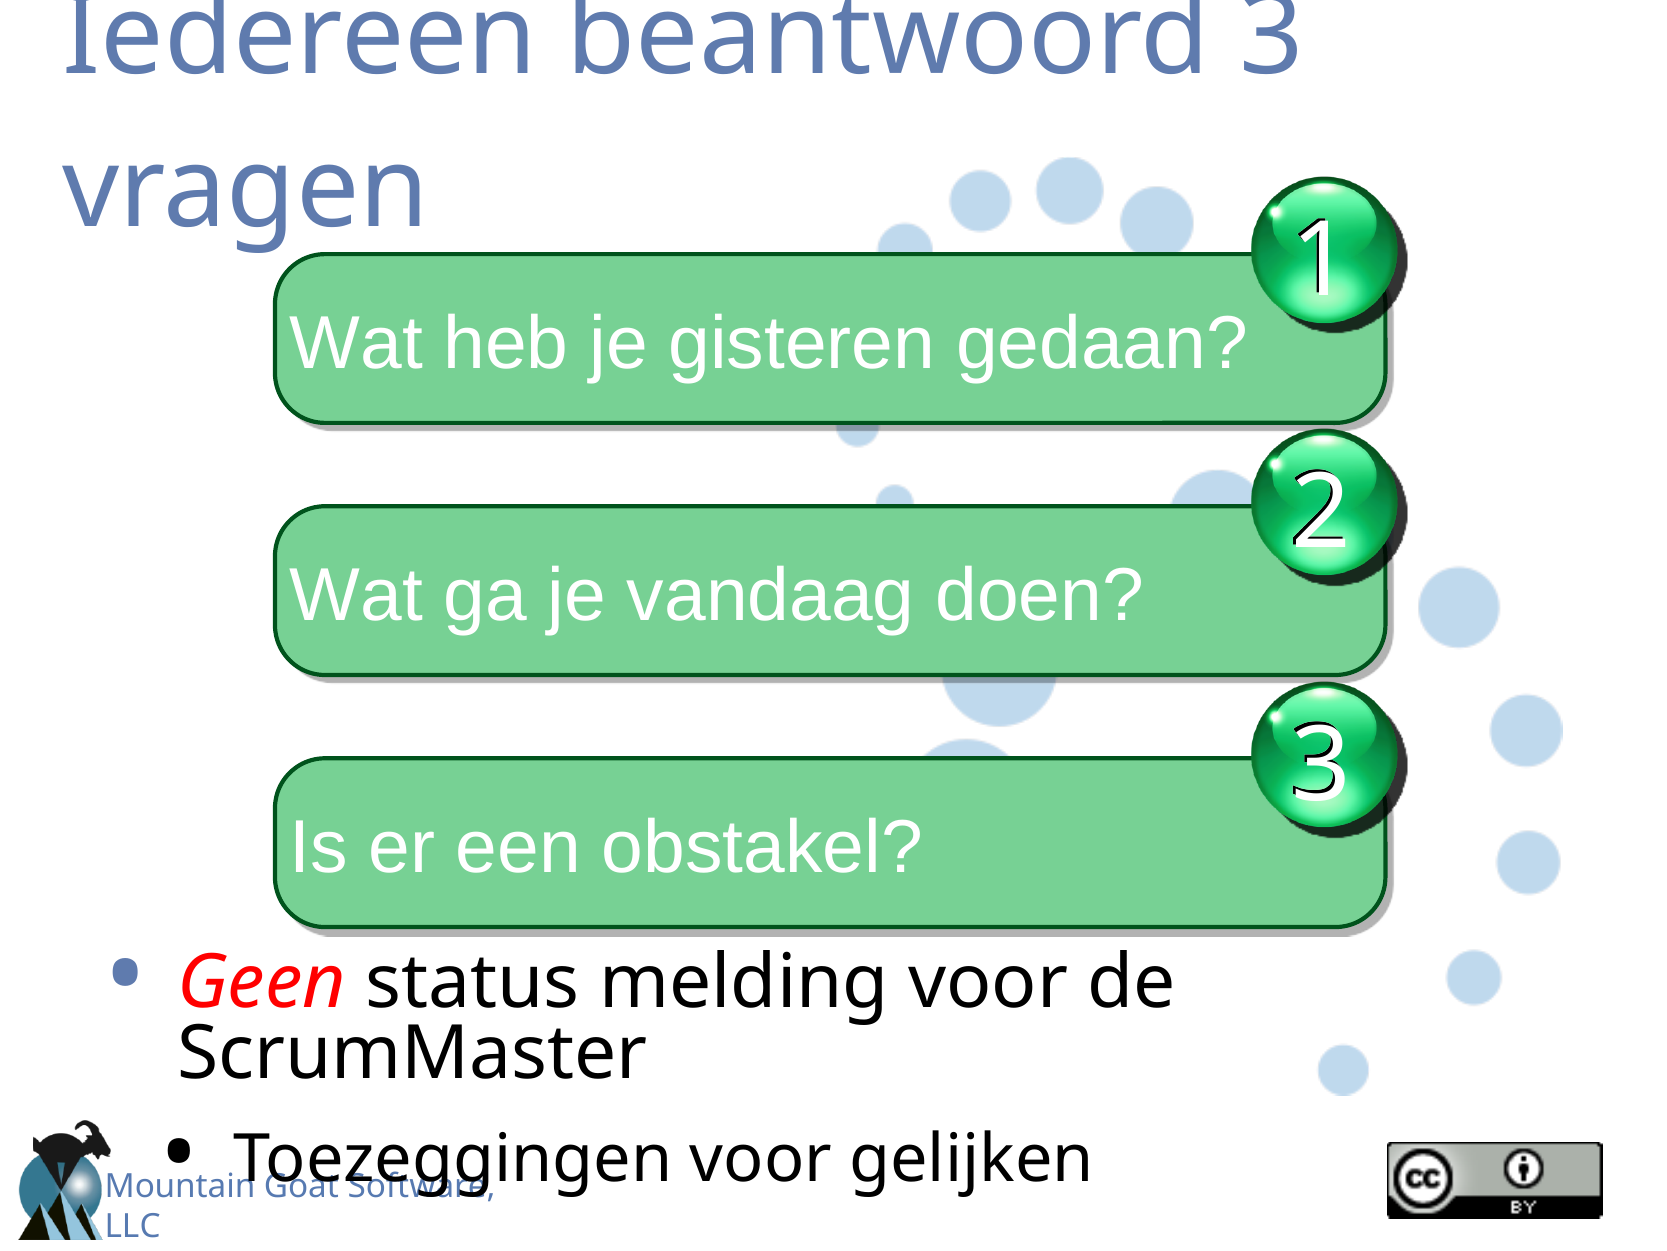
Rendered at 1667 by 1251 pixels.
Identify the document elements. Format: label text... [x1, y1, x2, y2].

picture [1387, 1189, 1603, 1219]
title Iedereen beantwoord 3 vragen [56, 18, 1609, 194]
picture [835, 172, 1411, 338]
picture [18, 1120, 111, 1240]
list Geen status melding voor de ScrumMaster Toezeggingen voor gelijken [56, 943, 1609, 1189]
text_box Is er een obstakel? [274, 758, 1386, 928]
text_box Wat ga je vandaag doen? [274, 506, 1386, 676]
picture [835, 194, 1563, 943]
text_box 1 [1277, 183, 1366, 321]
text_box 3 [1277, 687, 1366, 825]
text_box 2 [1277, 435, 1366, 573]
text_box Wat heb je gisteren gedaan? [274, 254, 1386, 423]
